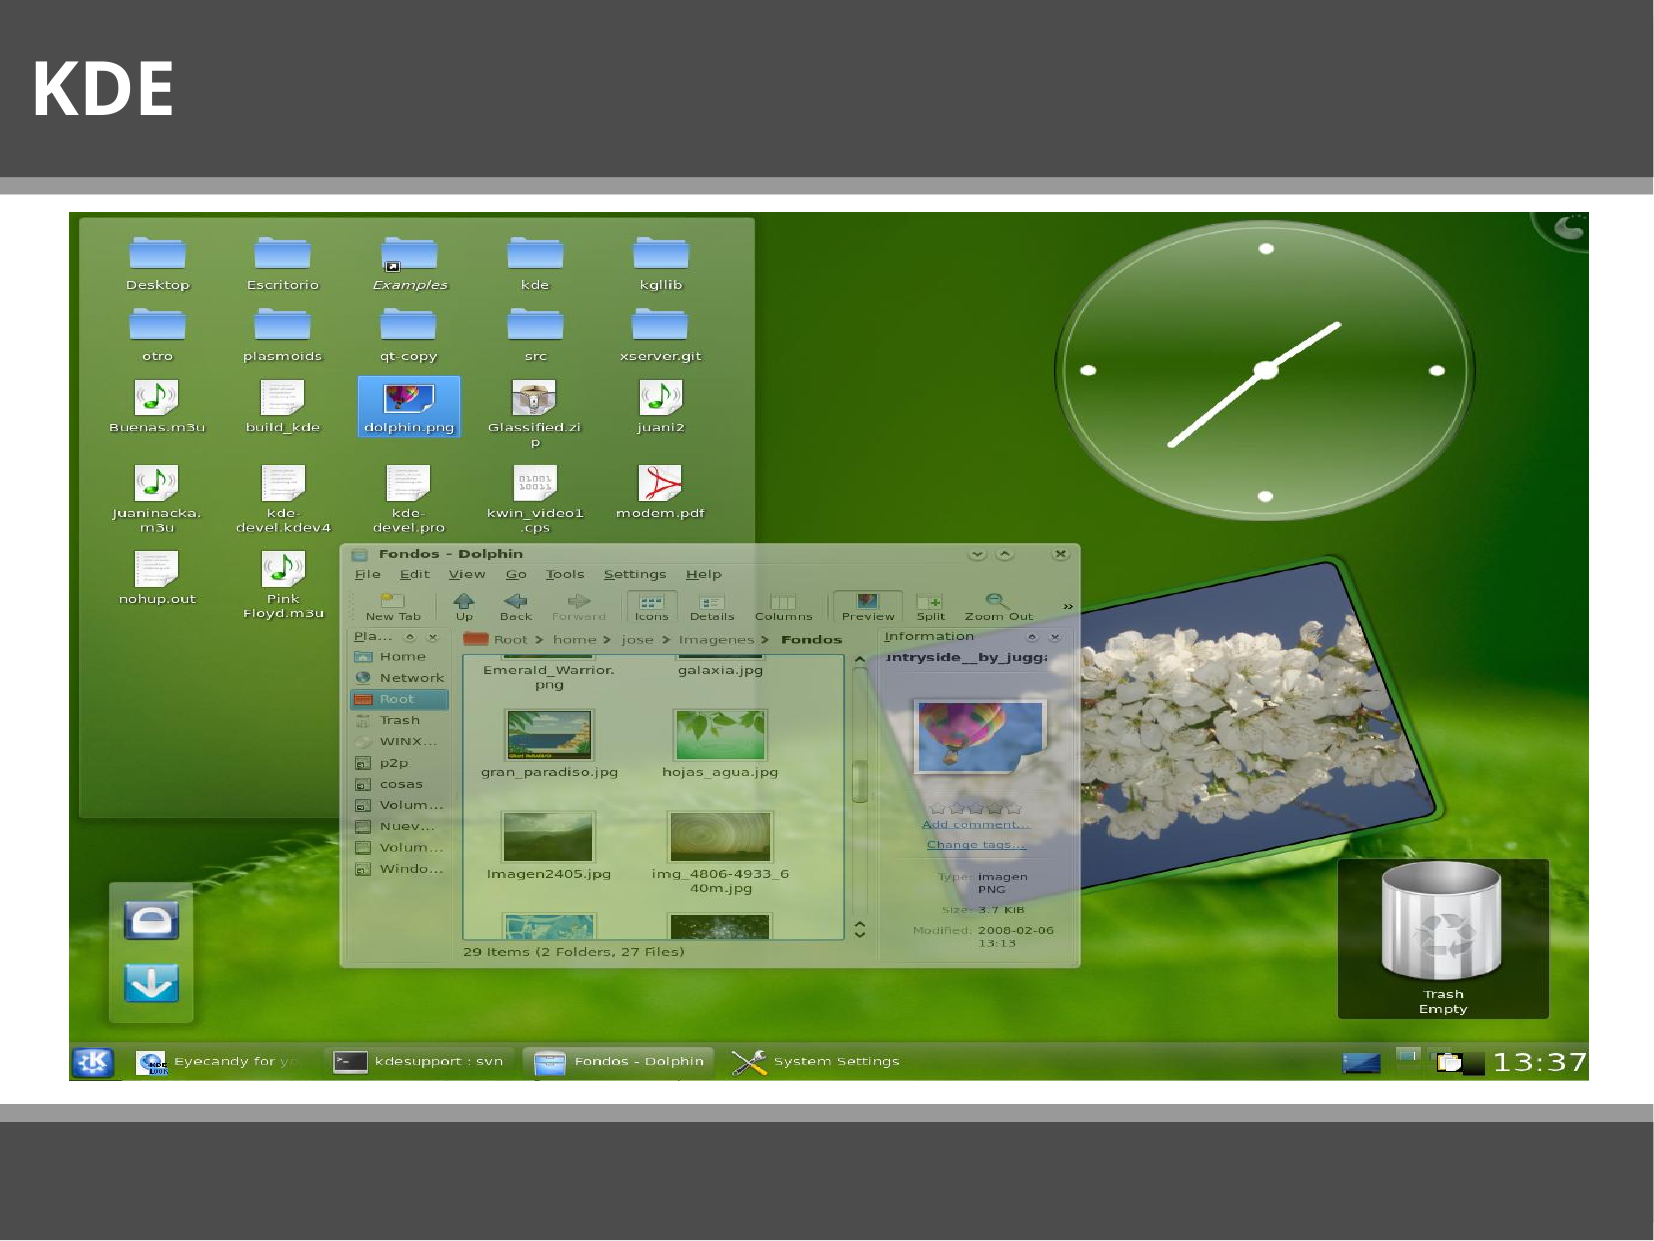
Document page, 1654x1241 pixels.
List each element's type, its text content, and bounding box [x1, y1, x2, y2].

title KDE [29, 15, 1654, 158]
picture [69, 212, 1589, 1081]
